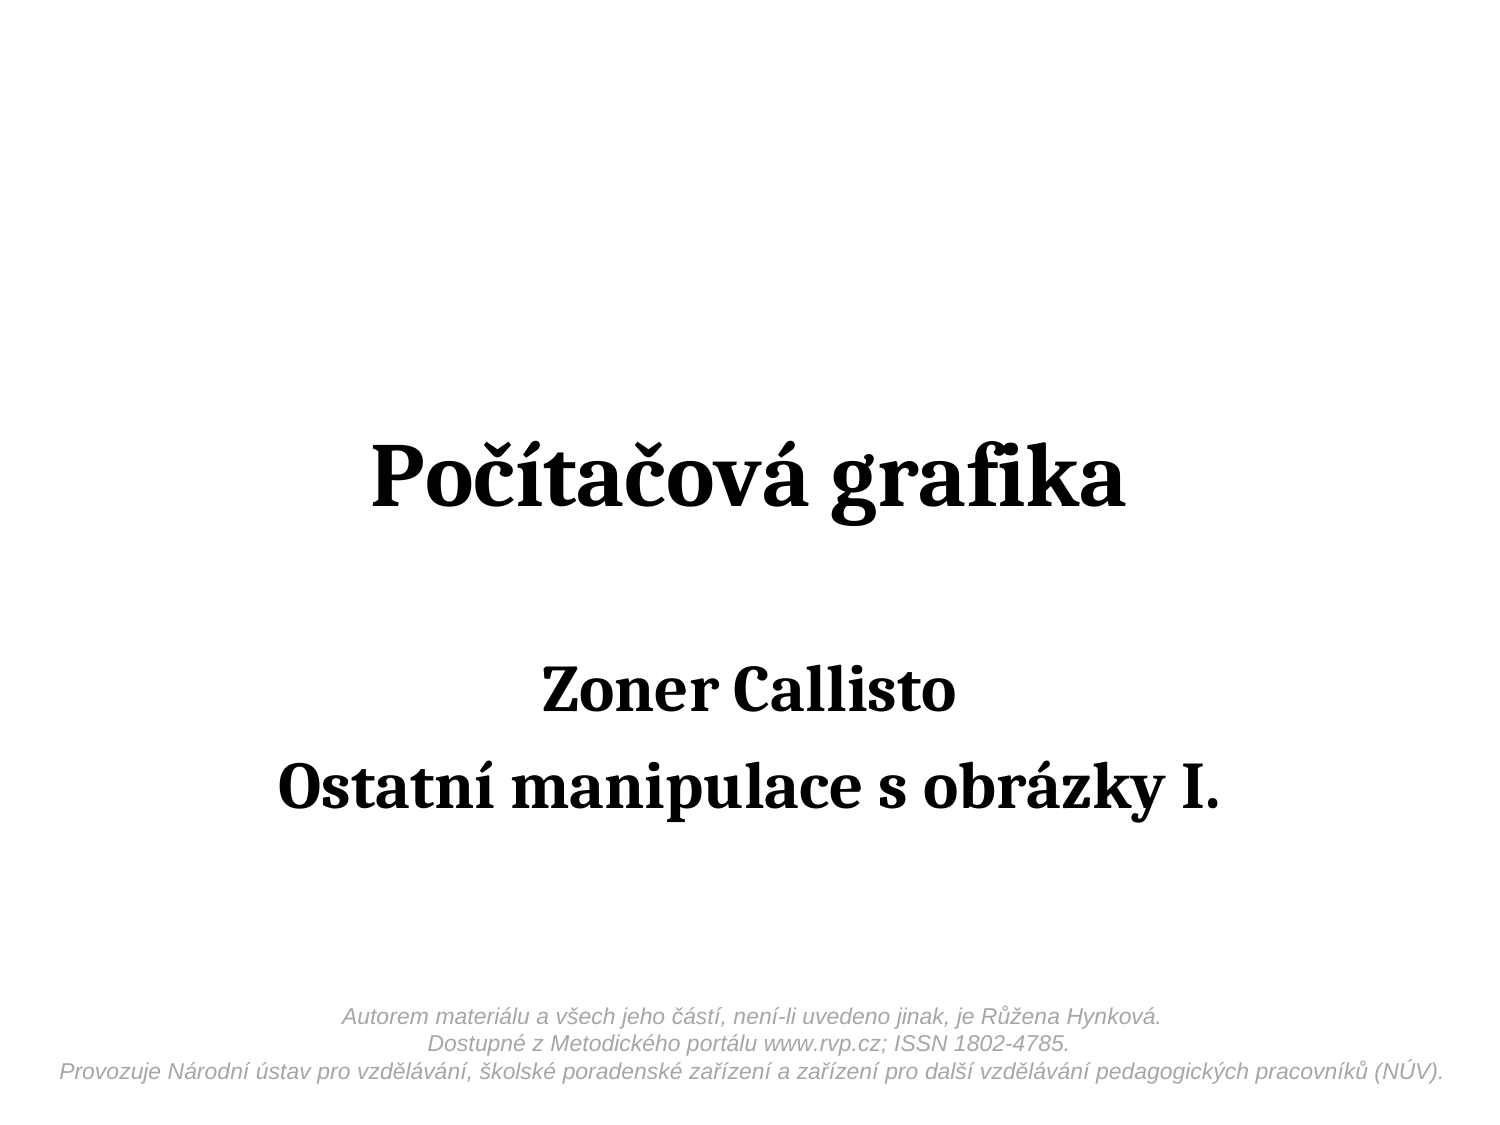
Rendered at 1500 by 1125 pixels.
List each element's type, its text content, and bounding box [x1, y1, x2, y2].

title Počítačová grafika [0, 349, 1500, 591]
text_box Zoner Callisto Ostatní manipulace s obrázky I. [0, 637, 1500, 926]
text_box Autorem materiálu a všech jeho částí, není-li uvedeno jinak, je Růžena Hynková. Dostupné z Metodického portálu www.rvp.cz; ISSN 1802-4785. Provozuje Národní ústav pro vzdělávání, školské poradenské zařízení a zařízení pro další vzdělávání pedagogických pracovníků (NÚV). [4, 987, 1500, 1125]
